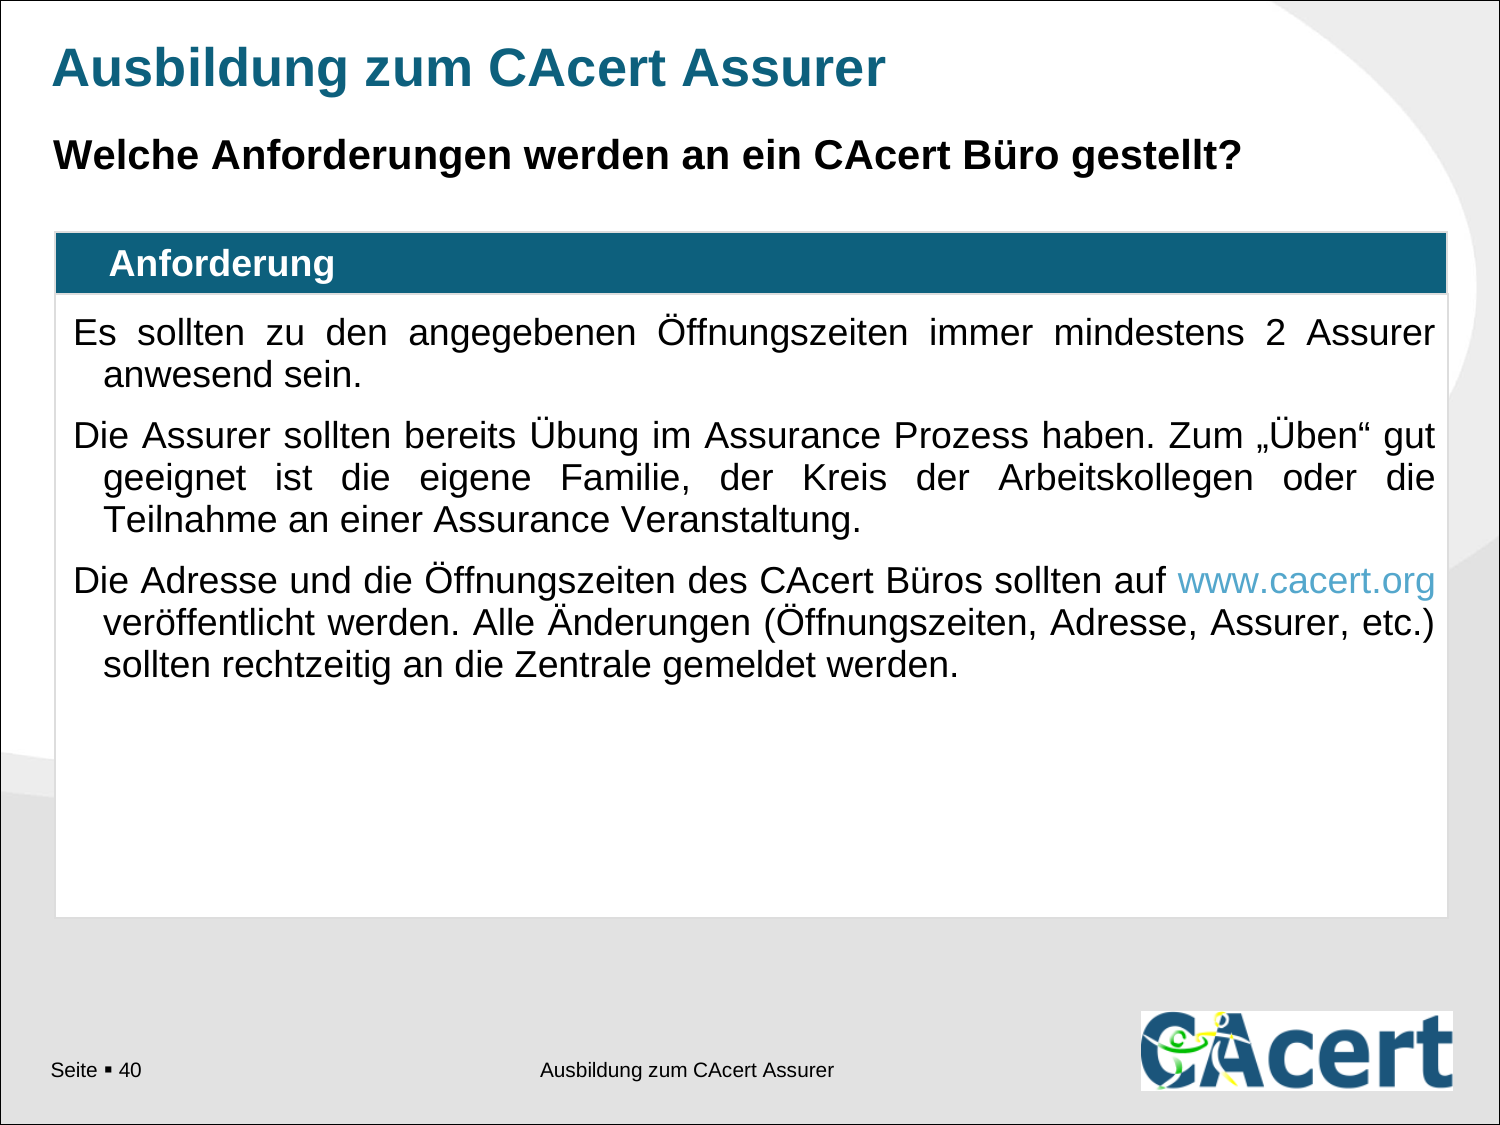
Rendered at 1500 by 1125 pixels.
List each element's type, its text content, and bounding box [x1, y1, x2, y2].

text_box Welche Anforderungen werden an ein CAcert Büro gestellt? [53, 125, 1500, 185]
title Ausbildung zum CAcert Assurer [51, 19, 1450, 118]
text_box Anforderung [55, 232, 1447, 294]
text_box Es sollten zu den angegebenen Öffnungszeiten immer mindestens 2 Assurer anwesend sein. Die Assurer sollten bereits Übung im Assurance Prozess haben. Zum „Üben“ gut geeignet ist die eigene Familie, der Kreis der Arbeitskollegen oder die Teilnahme an einer Assurance Veranstaltung. Die Adresse und die Öffnungszeiten des CAcert Büros sollten auf www.cacert.org veröffentlicht werden. Alle Änderungen (Öffnungszeiten, Adresse, Assurer, etc.) sollten rechtzeitig an die Zentrale gemeldet werden. [55, 294, 1448, 919]
picture [1, 1, 1499, 1124]
